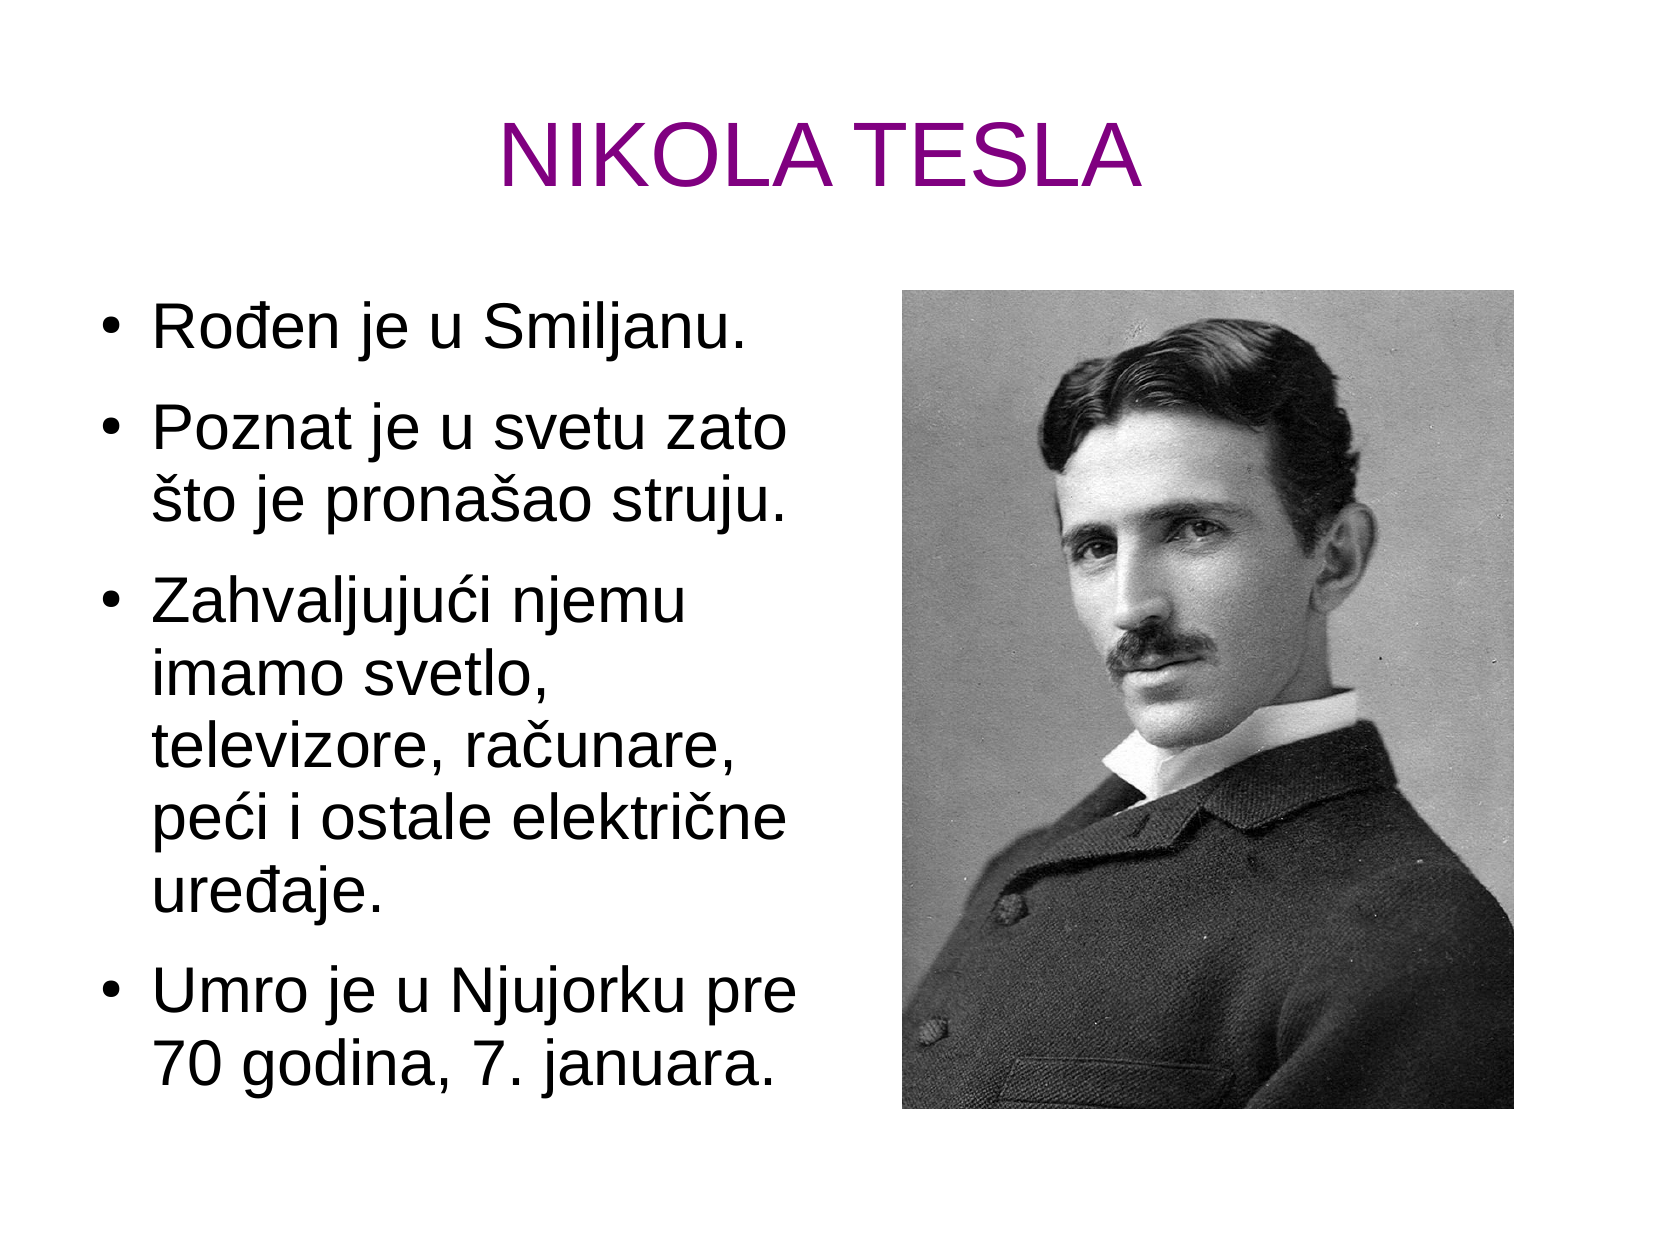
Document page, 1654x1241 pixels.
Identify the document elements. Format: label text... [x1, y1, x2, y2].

picture [902, 290, 1514, 1109]
title NIKOLA TESLA [76, 59, 1565, 252]
list Rođen je u Smiljanu. Poznat je u svetu zato što je pronašao struju. Zahvaljujući njemu imamo svetlo, televizore, računare, peći i ostale električne uređaje. Umro je u Njujorku pre 70 godina, 7. januara. [82, 290, 809, 1109]
